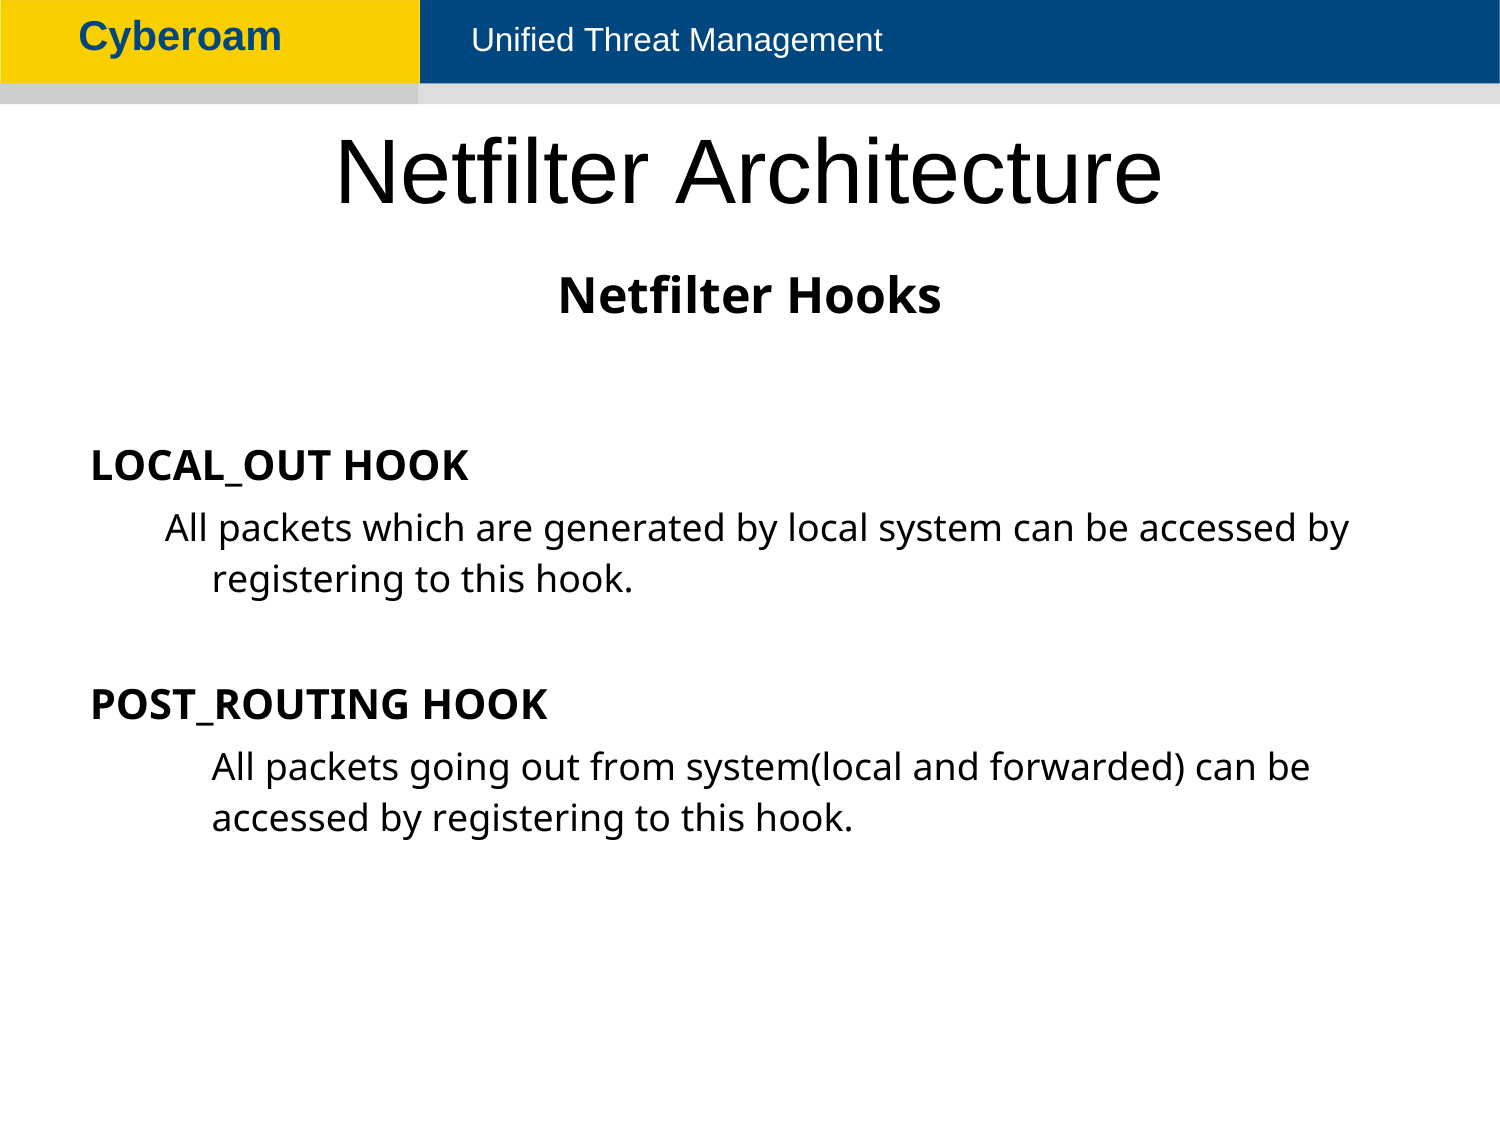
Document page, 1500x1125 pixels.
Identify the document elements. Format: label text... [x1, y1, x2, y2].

list Netfilter Hooks LOCAL_OUT HOOK All packets which are generated by local system can be accessed by registering to this hook. POST_ROUTING HOOK All packets going out from system(local and forwarded) can be accessed by registering to this hook. [75, 262, 1426, 1006]
picture [0, 0, 1500, 83]
title Netfilter Architecture [75, 112, 1426, 233]
